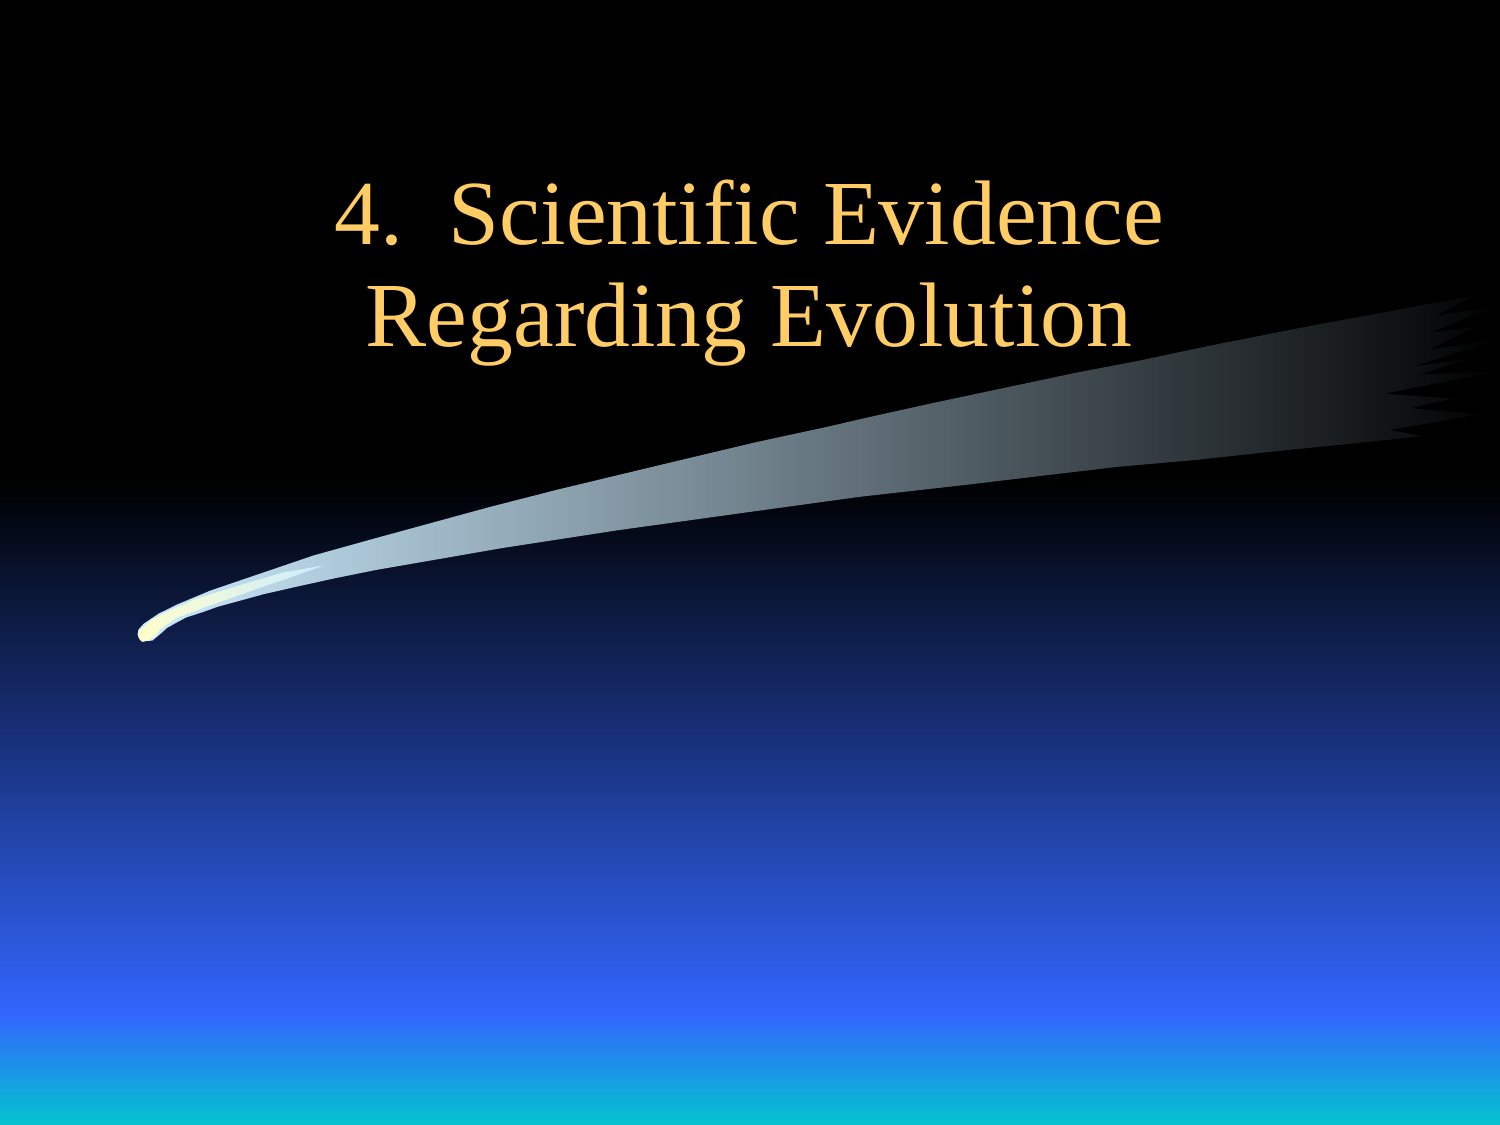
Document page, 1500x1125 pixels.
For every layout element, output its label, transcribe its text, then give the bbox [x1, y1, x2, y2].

title 4. Scientific Evidence Regarding Evolution [112, 155, 1388, 374]
